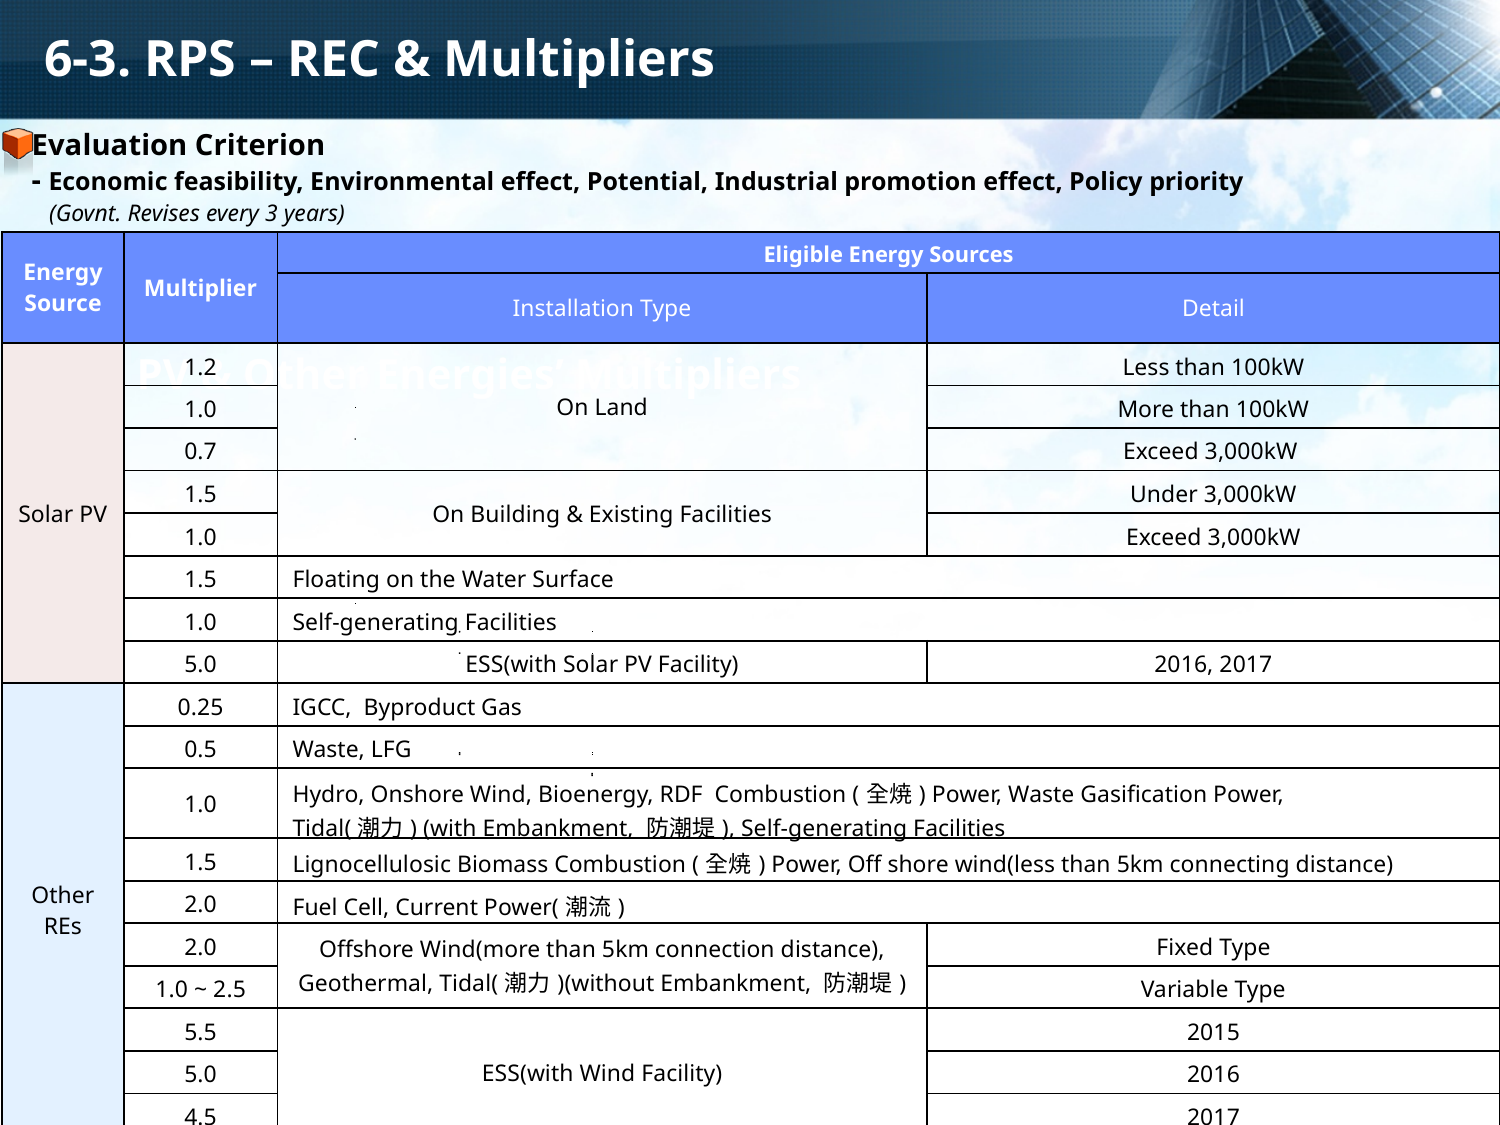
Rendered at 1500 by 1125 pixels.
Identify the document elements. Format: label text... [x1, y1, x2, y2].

table_cell Fixed Type [928, 924, 1499, 965]
table_cell 1.0 [125, 514, 277, 555]
table_cell Floating on the Water Surface [278, 557, 1499, 597]
table_cell Offshore Wind(more than 5km connection distance), Geothermal, Tidal(潮力)(without Embankment, 防潮堤) [278, 924, 926, 1007]
table_cell Exceed 3,000kW [928, 514, 1499, 555]
table_cell 5.5 [125, 1009, 277, 1050]
table_cell 1.5 [125, 557, 277, 597]
table_cell IGCC, Byproduct Gas [278, 684, 1499, 725]
table_cell 2016 [928, 1052, 1499, 1093]
table_cell 1.0 [125, 599, 277, 640]
table_cell 1.5 [125, 839, 277, 880]
table_cell ESS(with Solar PV Facility) [278, 642, 926, 682]
table_cell Hydro, Onshore Wind, Bioenergy, RDF Combustion (全焼) Power, Waste Gasification Power, Tidal(潮力) (with Embankment, 防潮堤), Self-generating Facilities [278, 769, 1499, 837]
table_cell 4.5 [125, 1094, 277, 1125]
text_box 6-3. RPS – REC & Multipliers [29, 19, 1324, 94]
table_cell Less than 100kW [928, 344, 1499, 385]
table_cell 5.0 [125, 642, 277, 682]
table_cell On Land [278, 344, 926, 470]
table_cell 2.0 [125, 882, 277, 922]
table_cell Under 3,000kW [928, 471, 1499, 512]
table_cell Installation Type [278, 274, 926, 342]
picture [0, 0, 1500, 1125]
table_cell 2017 [928, 1094, 1499, 1125]
table_cell 2.0 [125, 924, 277, 965]
table_cell 2016, 2017 [928, 642, 1499, 682]
table_cell Fuel Cell, Current Power(潮流) [278, 882, 1499, 922]
table_cell 5.0 [125, 1052, 277, 1093]
table_cell On Building & Existing Facilities [278, 471, 926, 555]
table_cell 1.2 [125, 344, 277, 385]
table_cell Exceed 3,000kW [928, 429, 1499, 470]
text_box Evaluation Criterion - Economic feasibility, Environmental effect, Potential, Industrial promotion effect, Policy priority (Govnt. Revises every 3 years) [1, 121, 1500, 232]
table_header Multiplier [125, 233, 277, 342]
table_cell Detail [928, 274, 1499, 342]
table_cell 1.0 [125, 769, 277, 837]
table_header Energy Source [3, 233, 123, 342]
table_cell 1.0 [125, 386, 277, 427]
table_cell Variable Type [928, 967, 1499, 1007]
table_header Eligible Energy Sources [278, 233, 1499, 272]
table_cell 1.5 [125, 471, 277, 512]
table_cell Self-generating Facilities [278, 599, 1499, 640]
table_cell ESS(with Wind Facility) [278, 1009, 926, 1125]
table_cell Other REs [3, 684, 123, 1125]
table_cell Solar PV [3, 344, 123, 682]
table_cell 0.25 [125, 684, 277, 725]
table_cell 2017 [1203, 1110, 1210, 1123]
table_cell 0.7 [125, 429, 277, 470]
table_cell 0.5 [125, 727, 277, 767]
table_cell 2015 [928, 1009, 1499, 1050]
table_cell More than 100kW [928, 386, 1499, 427]
table_cell Lignocellulosic Biomass Combustion (全焼) Power, Off shore wind(less than 5km connecting distance) [278, 839, 1499, 880]
table_cell 1.0 ~ 2.5 [125, 967, 277, 1007]
table_cell Waste, LFG [278, 727, 1499, 767]
